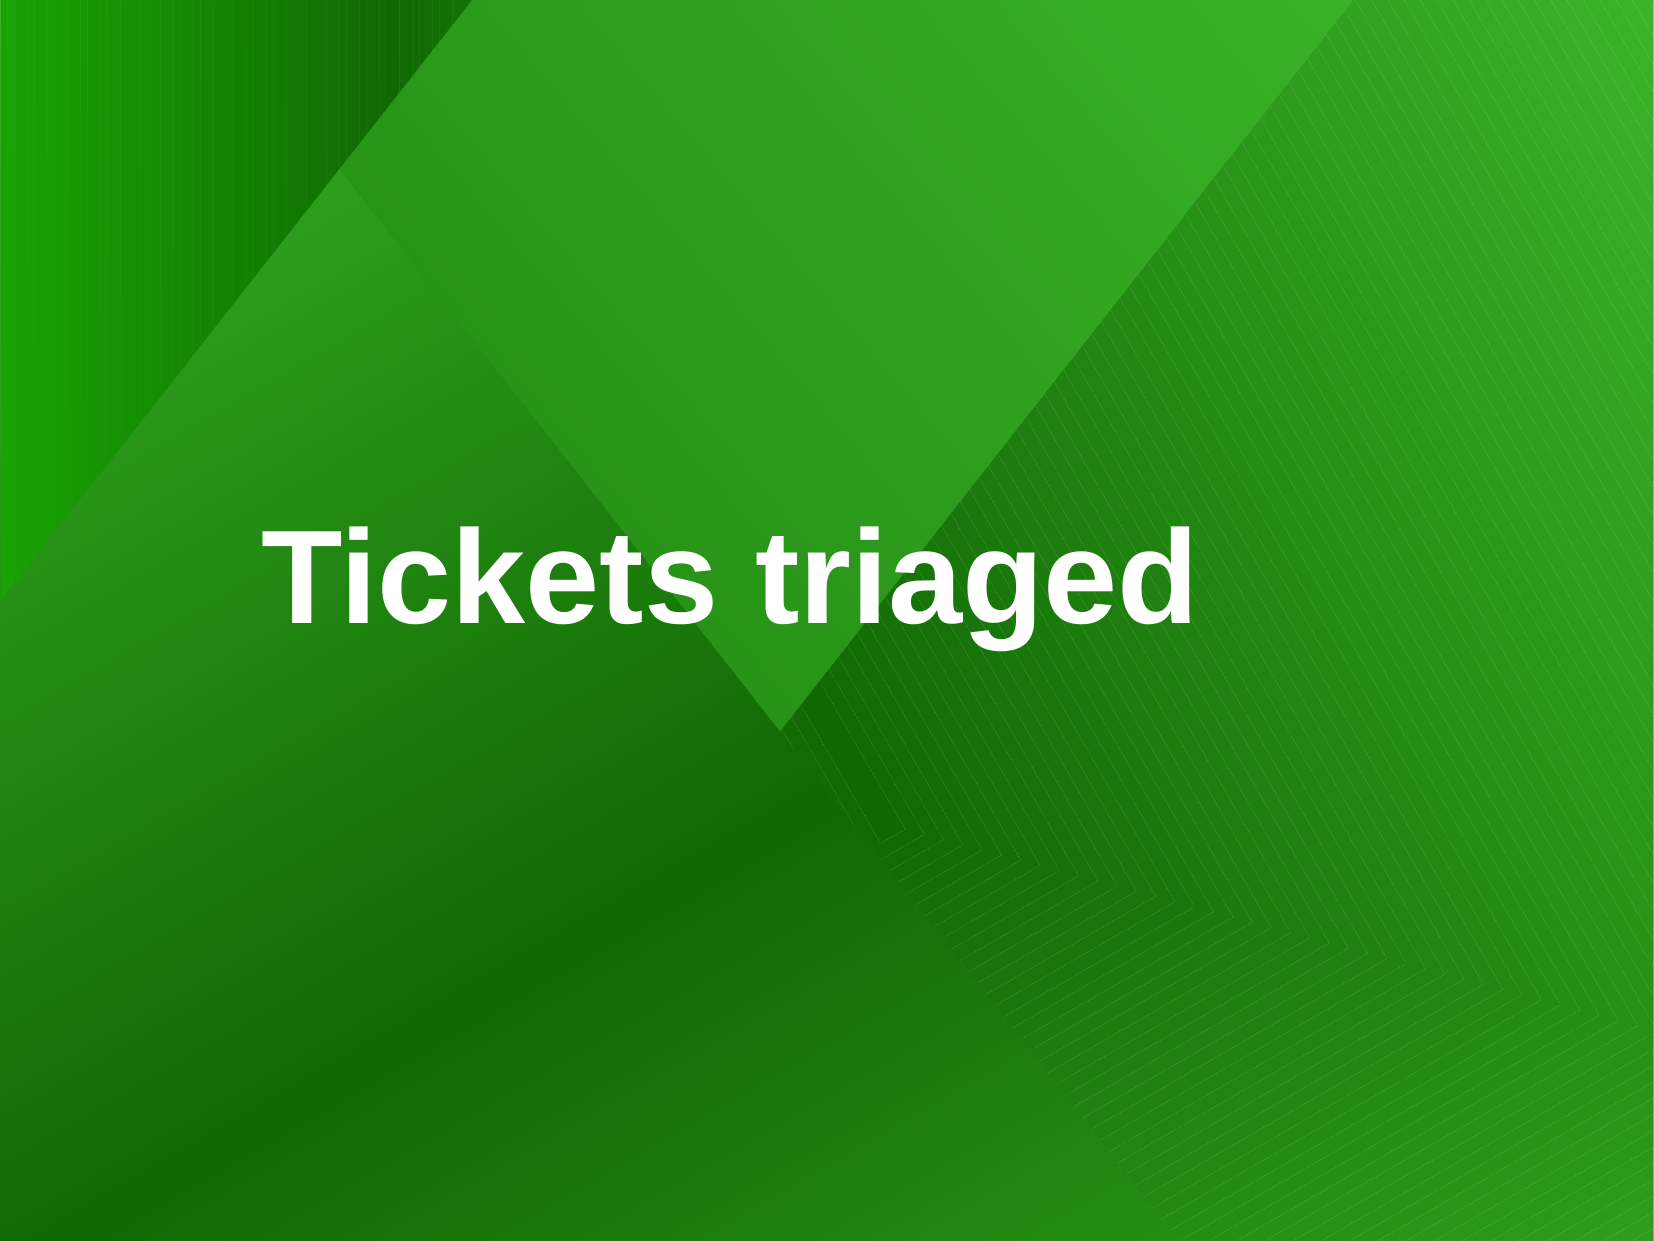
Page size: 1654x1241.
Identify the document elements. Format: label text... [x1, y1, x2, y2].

title Tickets triaged [261, 280, 1392, 875]
